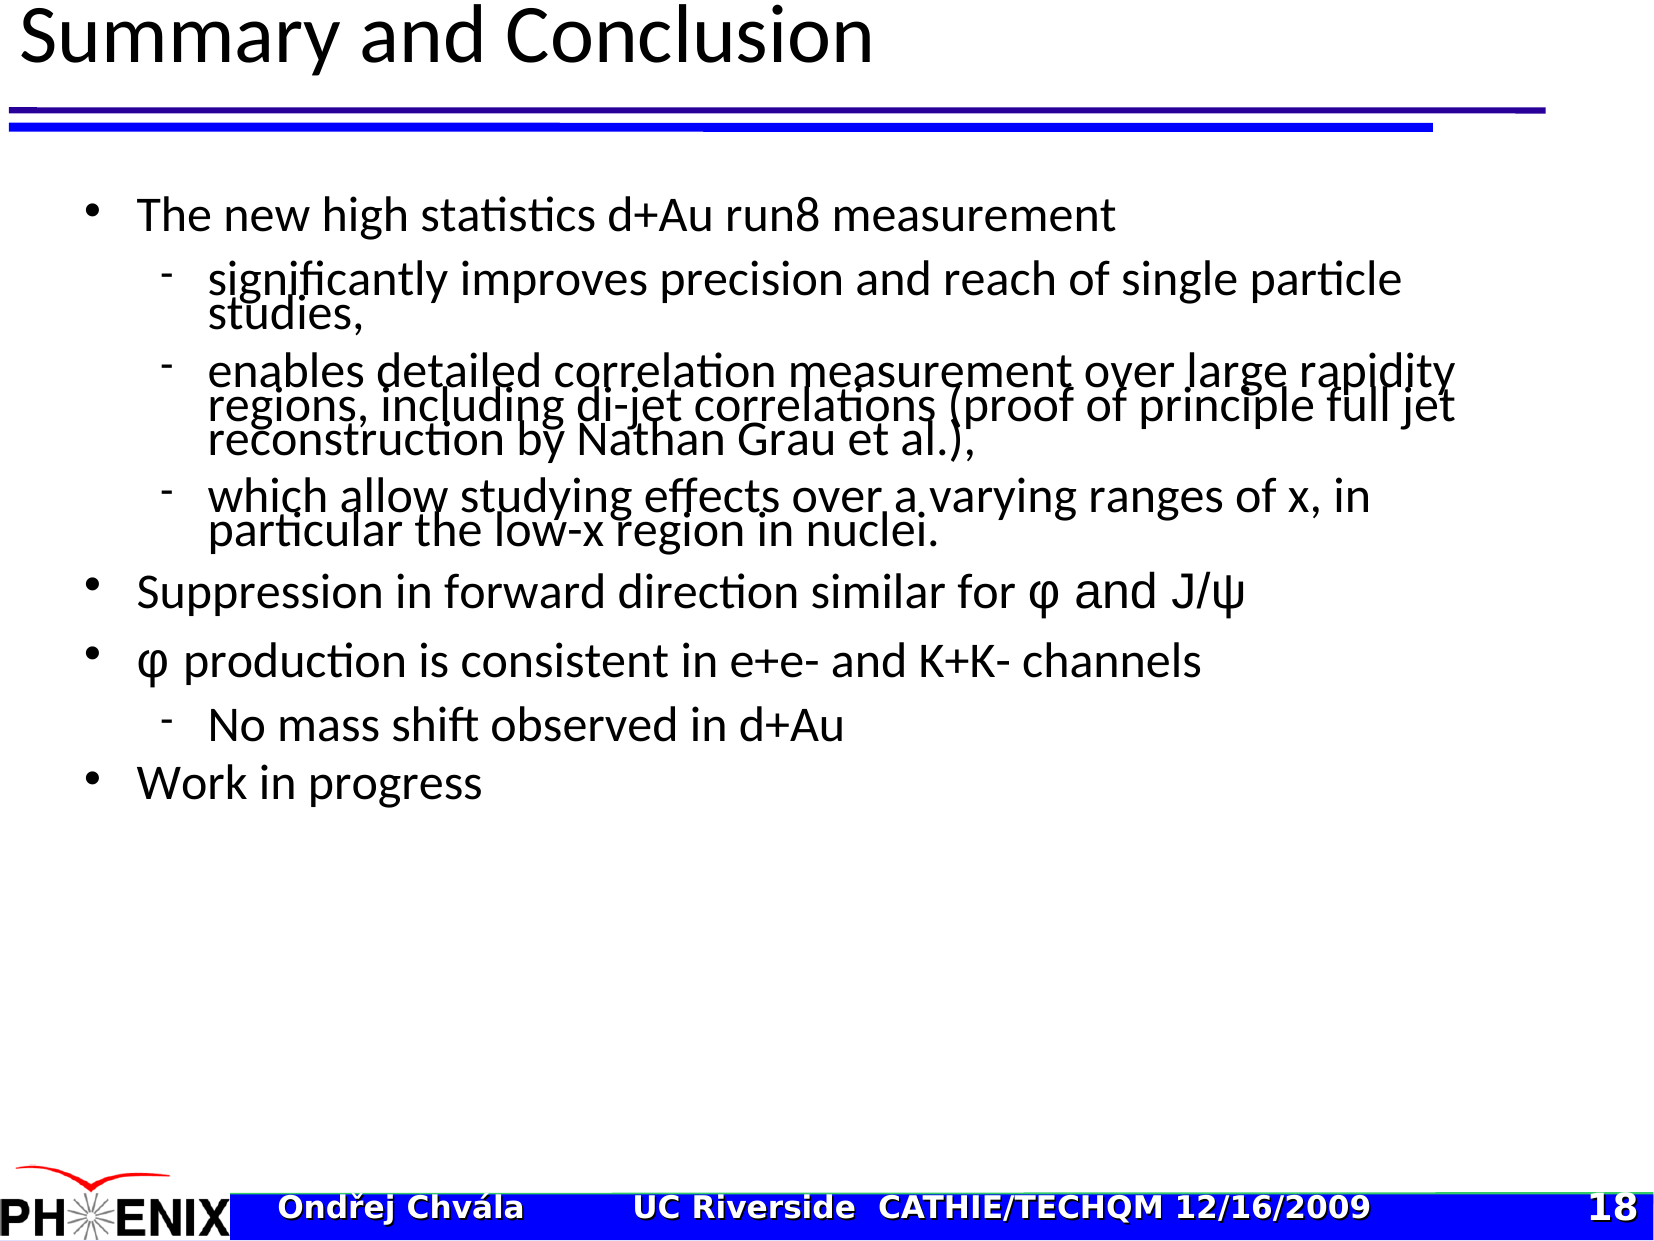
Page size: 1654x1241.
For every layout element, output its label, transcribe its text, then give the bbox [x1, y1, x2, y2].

title Summary and Conclusion [19, 0, 1635, 97]
list The new high statistics d+Au run8 measurement significantly improves precision and reach of single particle studies, enables detailed correlation measurement over large rapidity regions, including di-jet correlations (proof of principle full jet reconstruction by Nathan Grau et al.), which allow studying effects over a varying ranges of x, in particular the low-x region in nuclei. Suppression in forward direction similar for φ and J/ψ φ production is consistent in e+e- and K+K- channels No mass shift observed in d+Au Work in progress [66, 204, 1533, 1137]
picture [0, 0, 1654, 1240]
